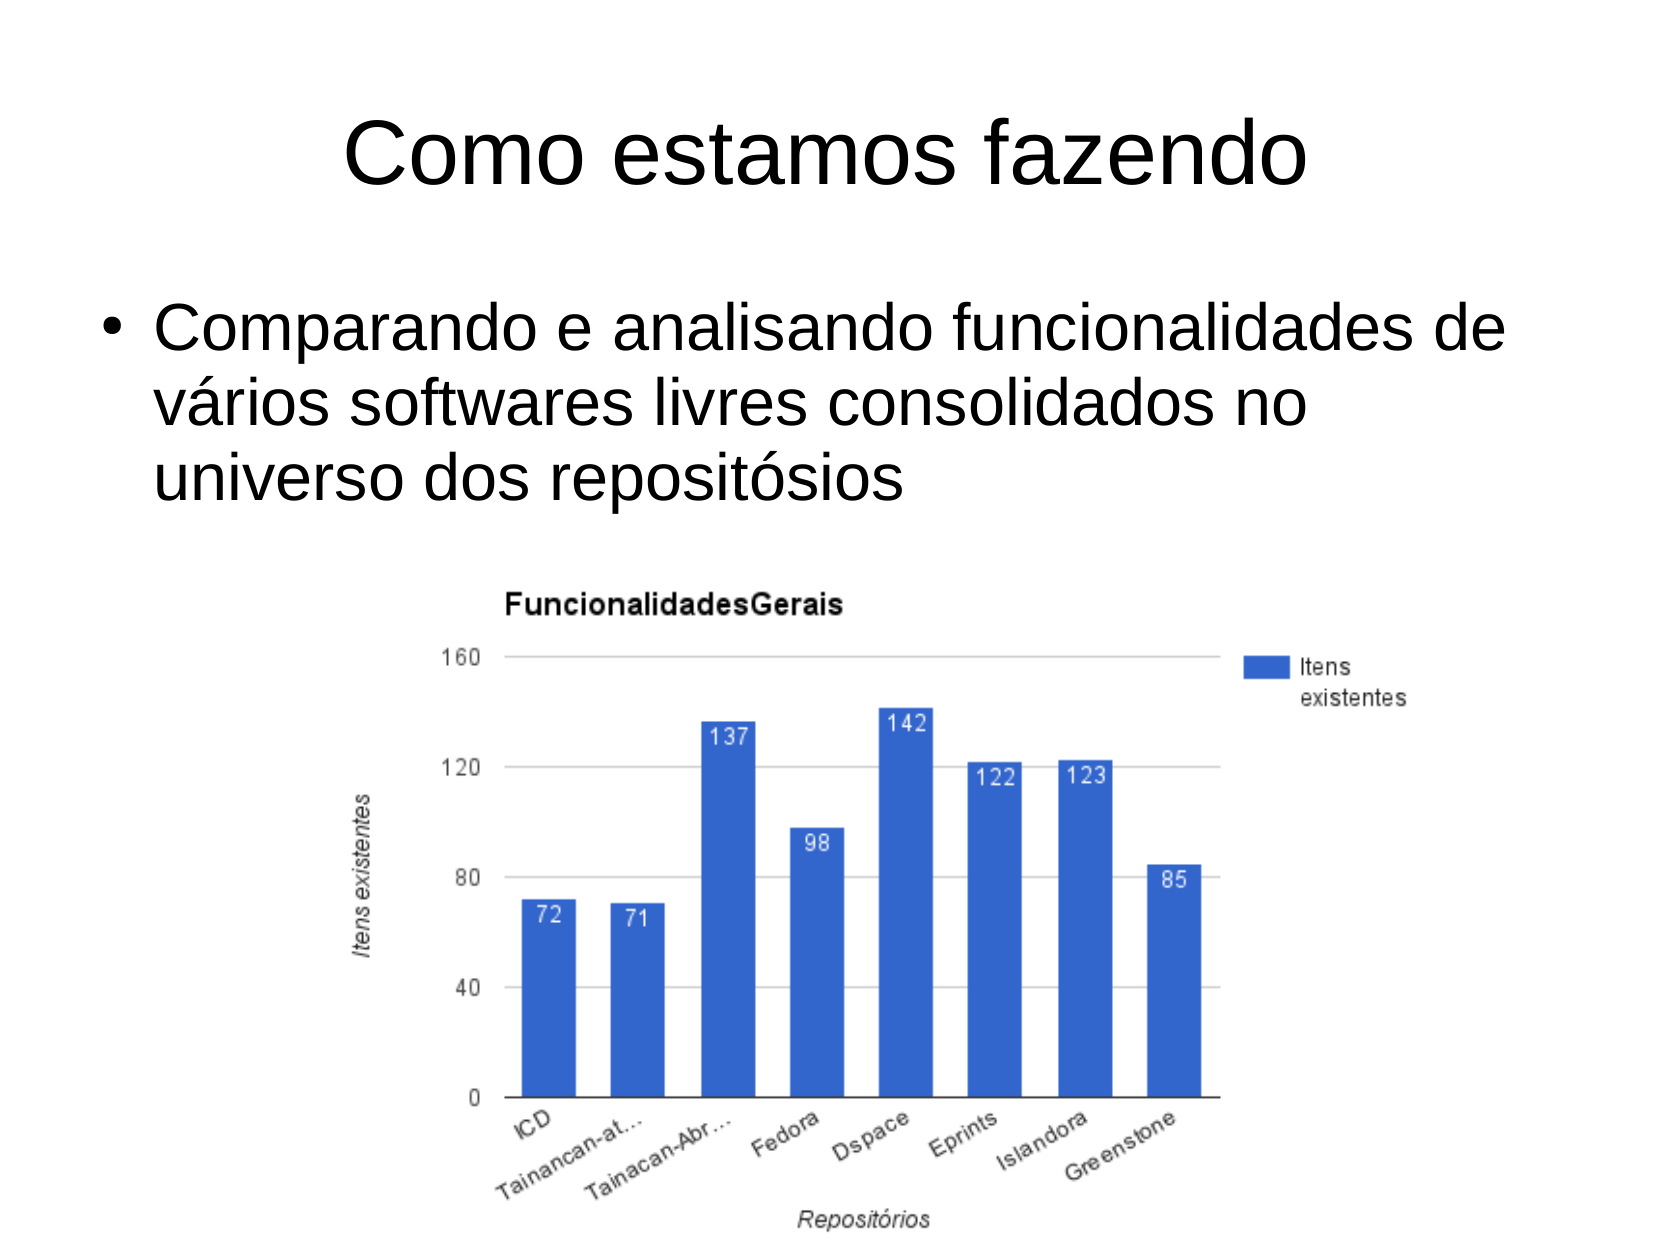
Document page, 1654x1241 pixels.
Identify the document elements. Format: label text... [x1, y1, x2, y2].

list Comparando e analisando funcionalidades de vários softwares livres consolidados no universo dos repositósios [82, 290, 1571, 1010]
title Como estamos fazendo [82, 49, 1571, 257]
picture [283, 519, 1441, 1236]
